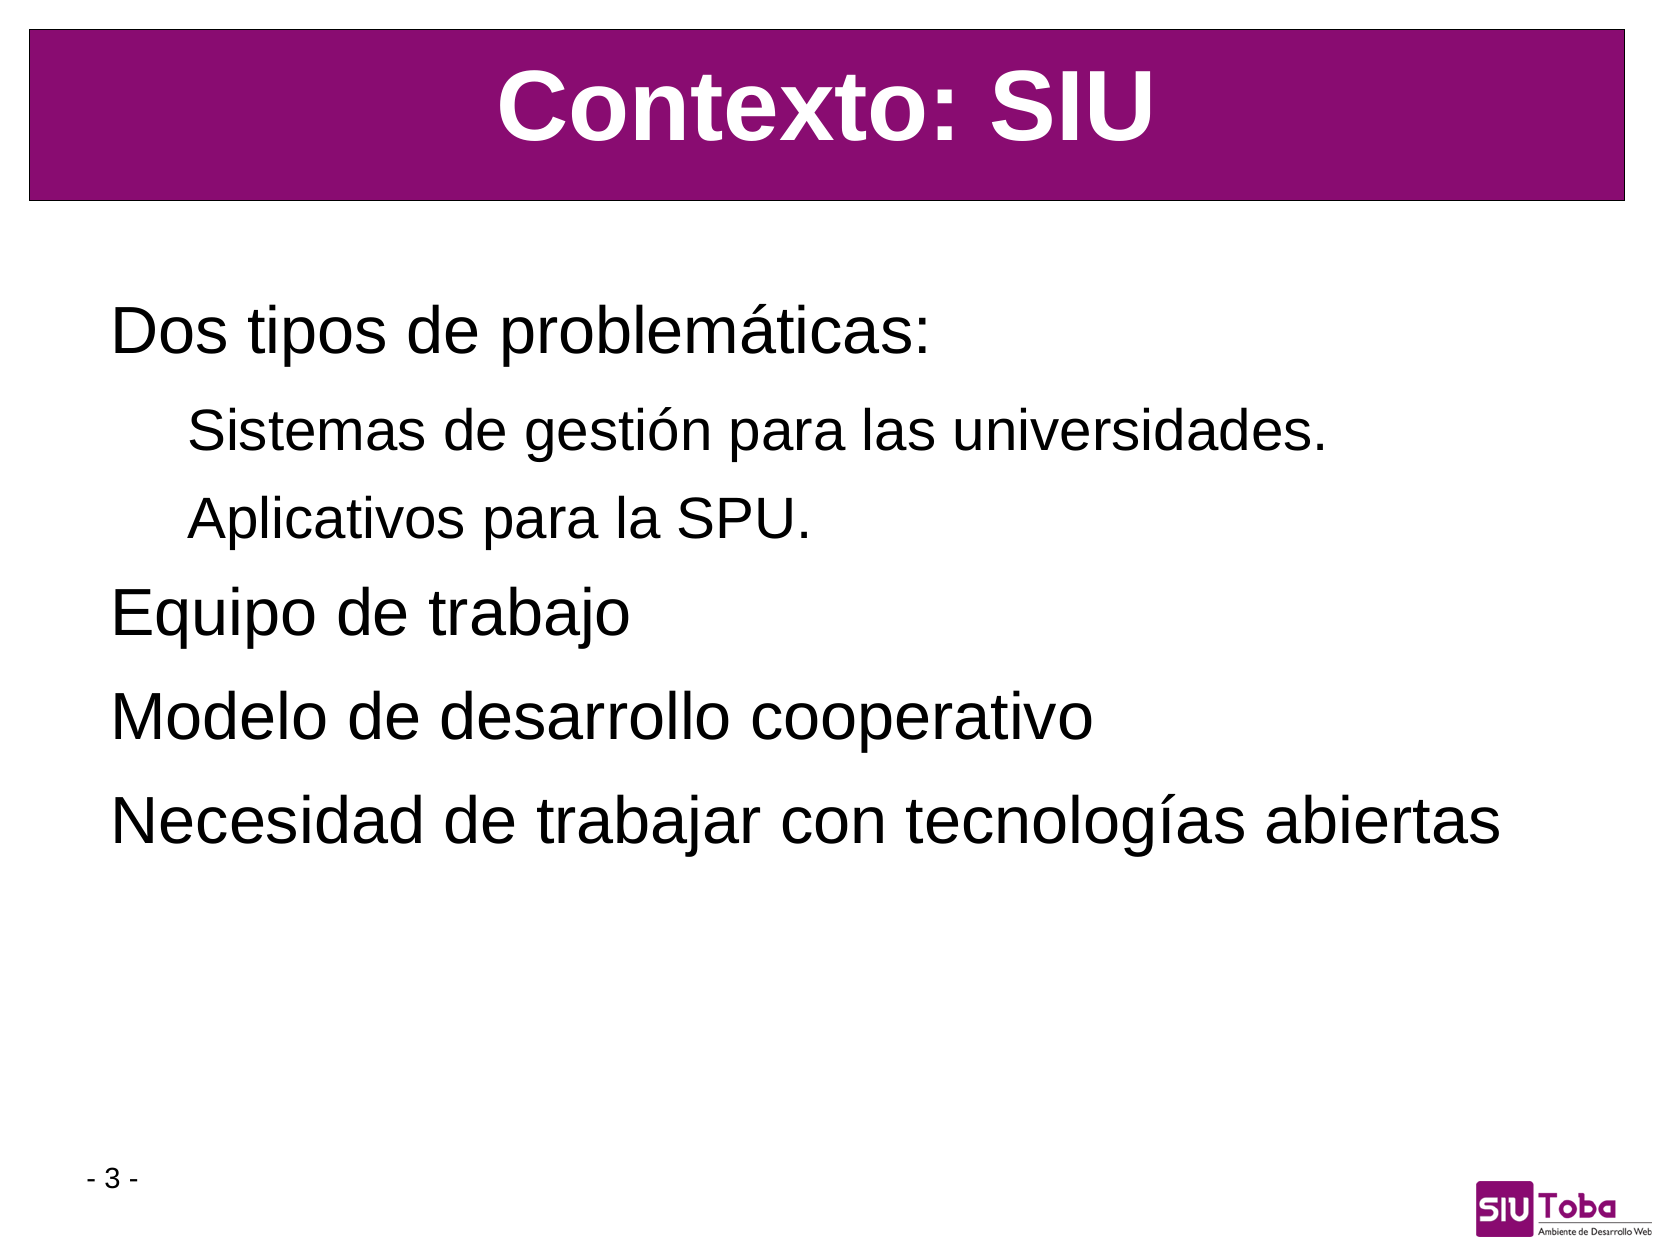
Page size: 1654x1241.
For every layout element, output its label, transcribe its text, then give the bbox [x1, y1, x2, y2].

title Contexto: SIU [59, 47, 1595, 166]
picture [1576, 1181, 1652, 1237]
list Dos tipos de problemáticas: Sistemas de gestión para las universidades. Aplicativos para la SPU. Equipo de trabajo Modelo de desarrollo cooperativo Necesidad de trabajar con tecnologías abiertas [92, 293, 1576, 1241]
